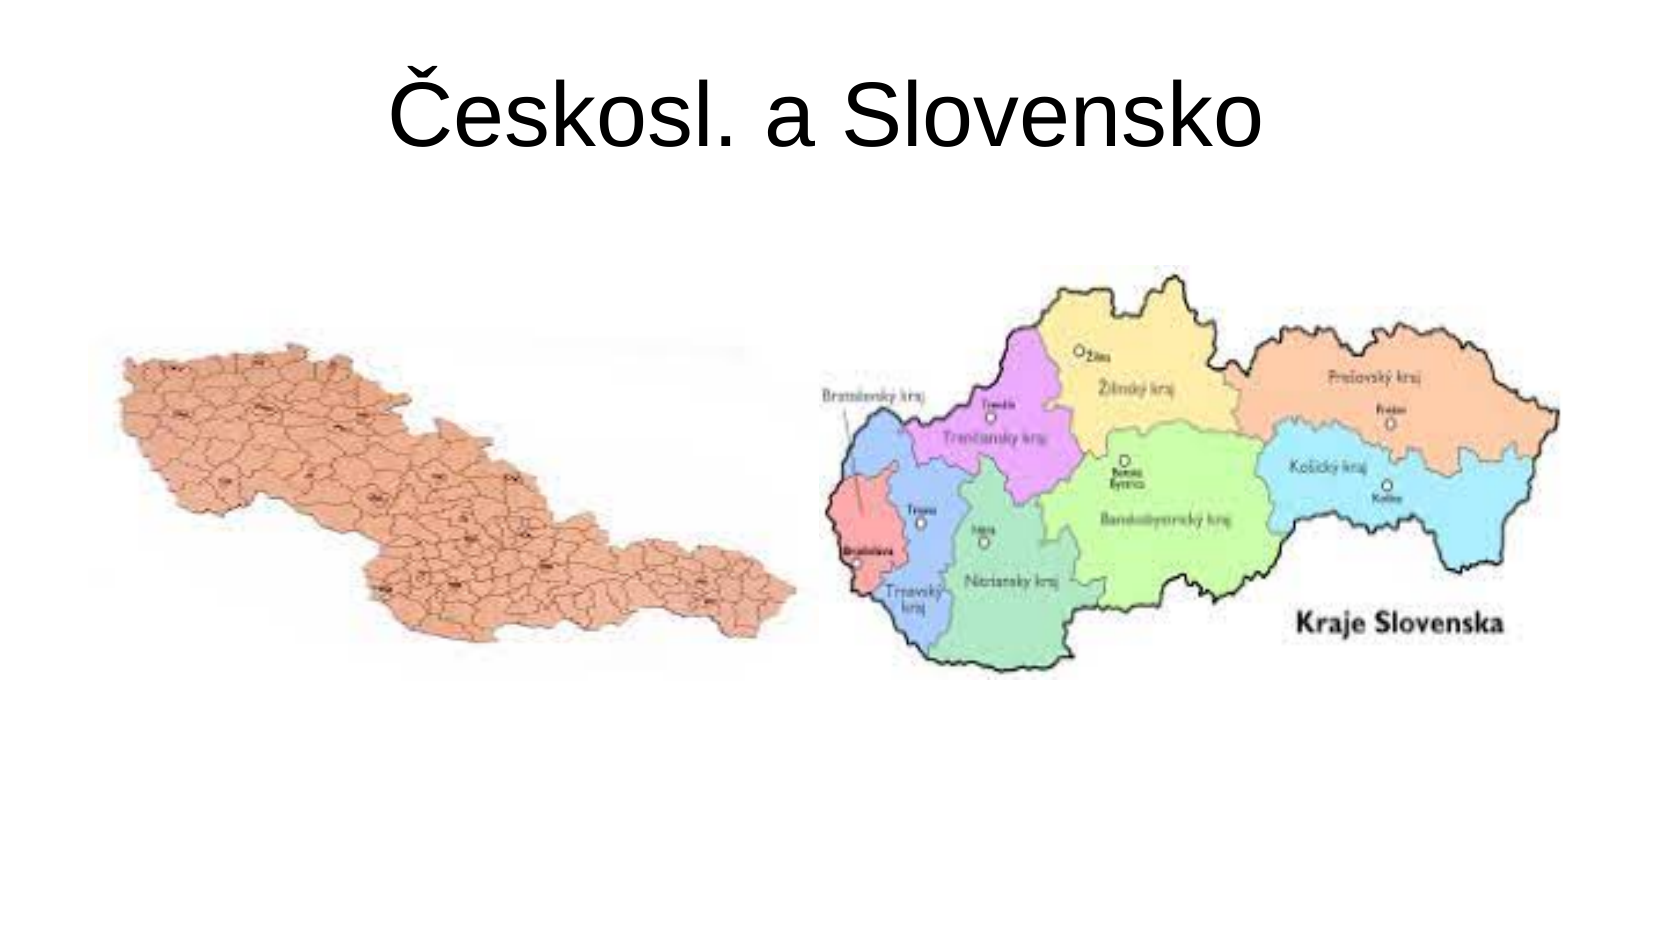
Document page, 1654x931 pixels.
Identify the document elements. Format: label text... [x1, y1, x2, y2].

title Českosl. a Slovensko [82, 37, 1571, 193]
picture [88, 236, 1565, 758]
